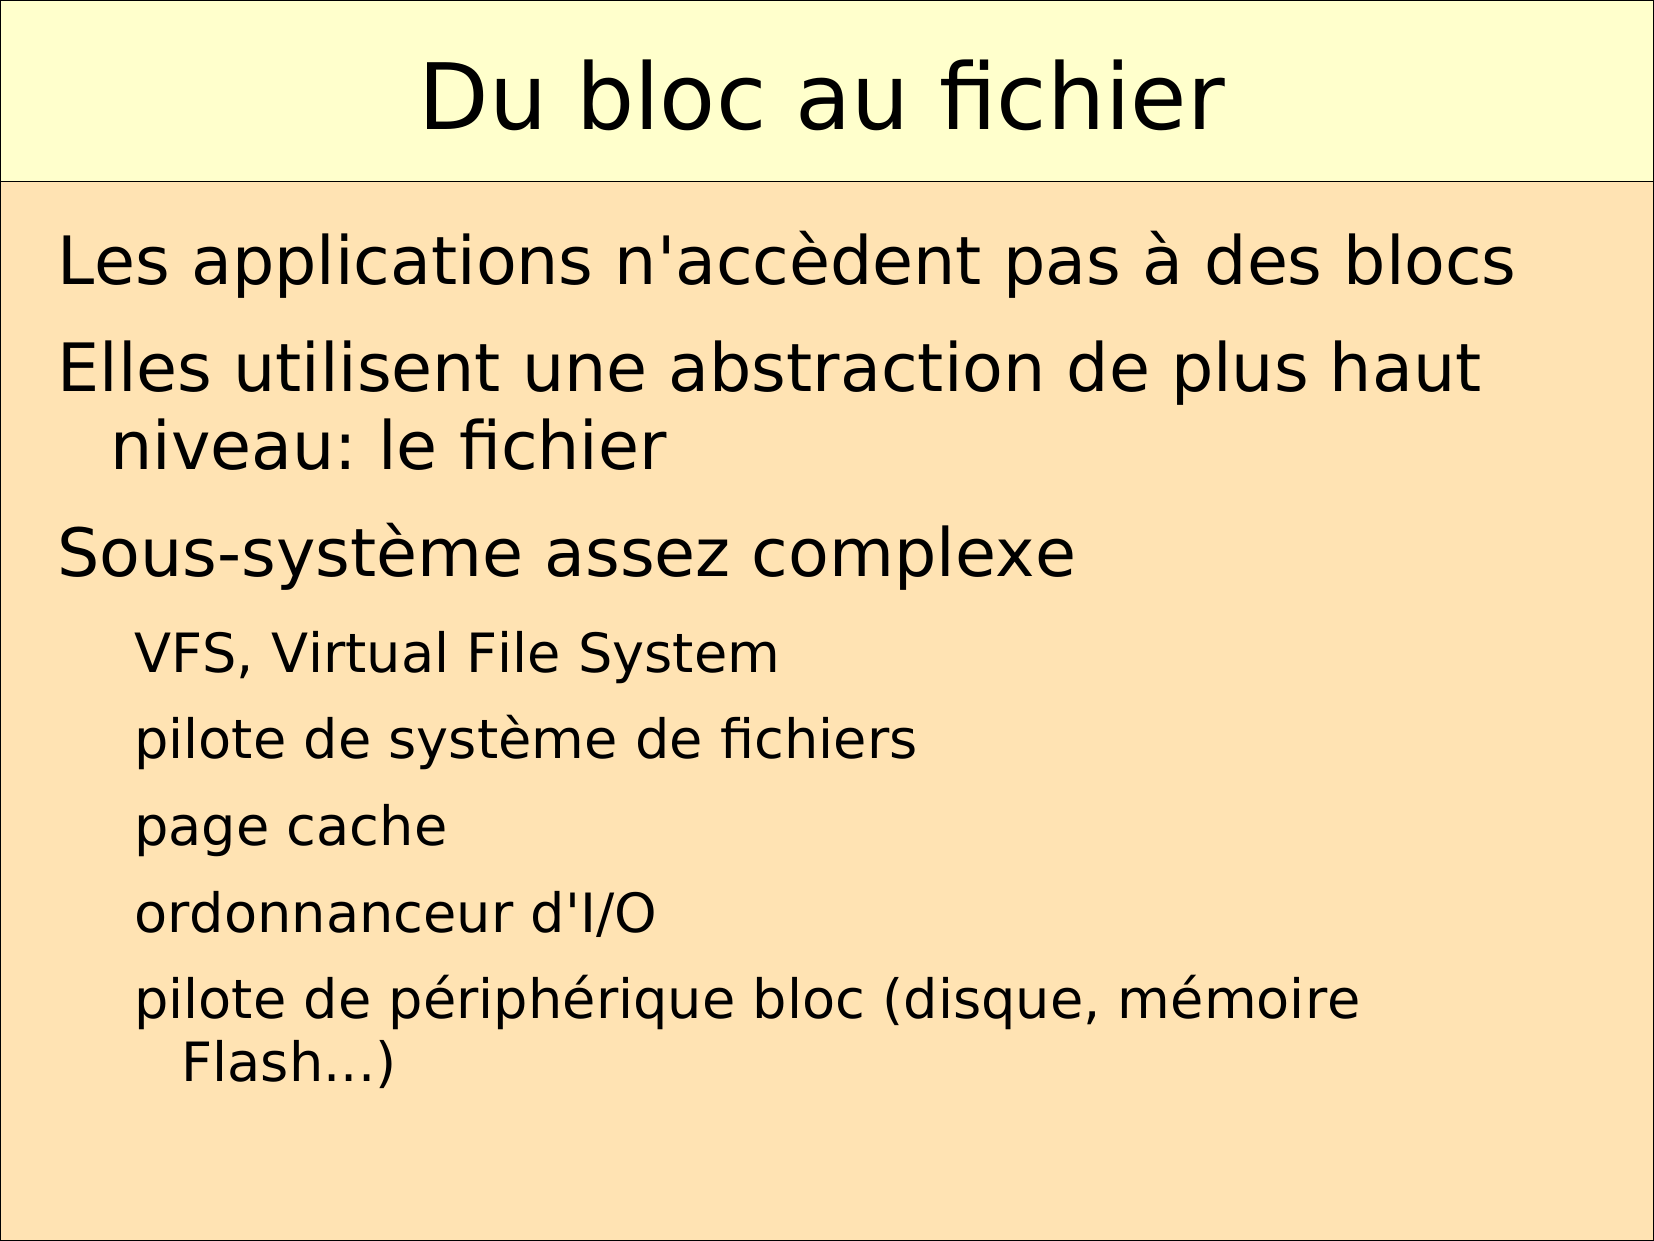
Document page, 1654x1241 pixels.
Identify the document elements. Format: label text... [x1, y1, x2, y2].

list Les applications n'accèdent pas à des blocs Elles utilisent une abstraction de plus haut niveau: le fichier Sous-système assez complexe VFS, Virtual File System pilote de système de fichiers page cache ordonnanceur d'I/O pilote de périphérique bloc (disque, mémoire Flash...) [39, 222, 1595, 1157]
title Du bloc au fichier [114, 38, 1531, 158]
